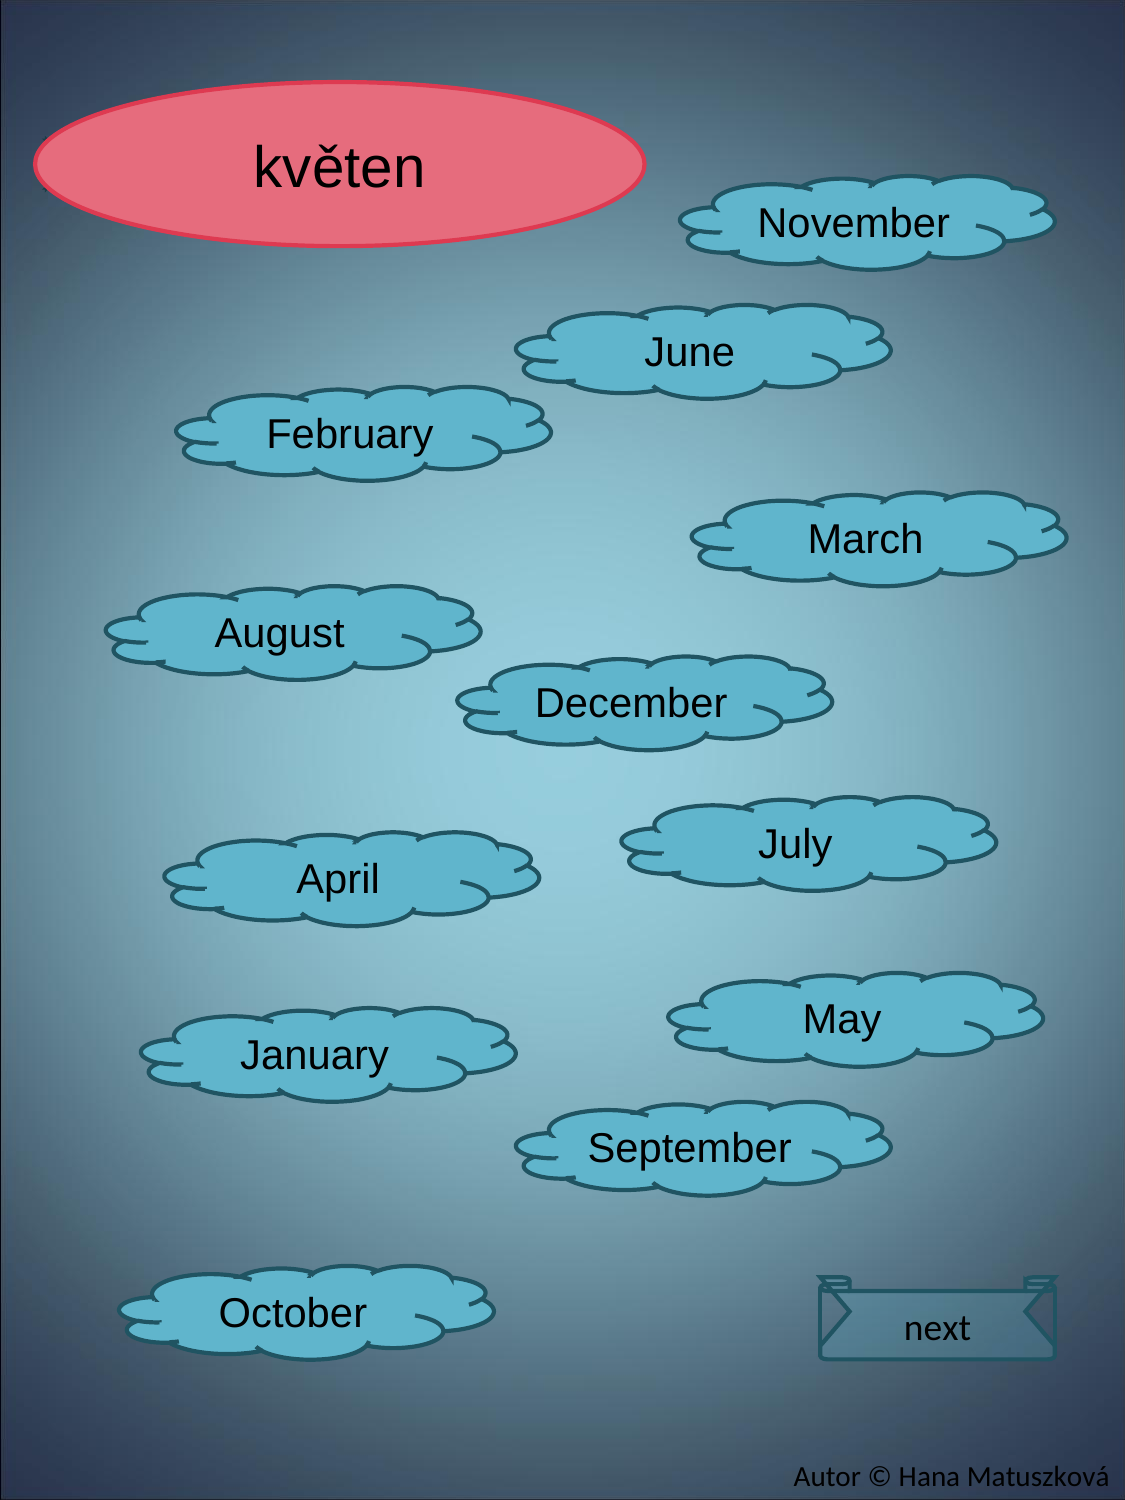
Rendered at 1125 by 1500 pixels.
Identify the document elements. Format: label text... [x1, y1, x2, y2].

text_box Autor © Hana Matuszková [778, 1449, 1125, 1500]
text_box August [105, 586, 481, 680]
text_box October [119, 1265, 494, 1360]
text_box May [668, 972, 1044, 1067]
text_box květen [35, 82, 645, 247]
text_box April [164, 832, 540, 927]
text_box June [515, 304, 891, 399]
text_box February [176, 386, 551, 481]
text_box next [820, 1277, 1055, 1360]
picture [0, 0, 1125, 1500]
text_box September [515, 1101, 891, 1196]
text_box March [691, 492, 1067, 587]
text_box July [621, 797, 997, 891]
text_box January [140, 1008, 516, 1102]
text_box November [679, 176, 1055, 270]
text_box December [457, 656, 833, 751]
